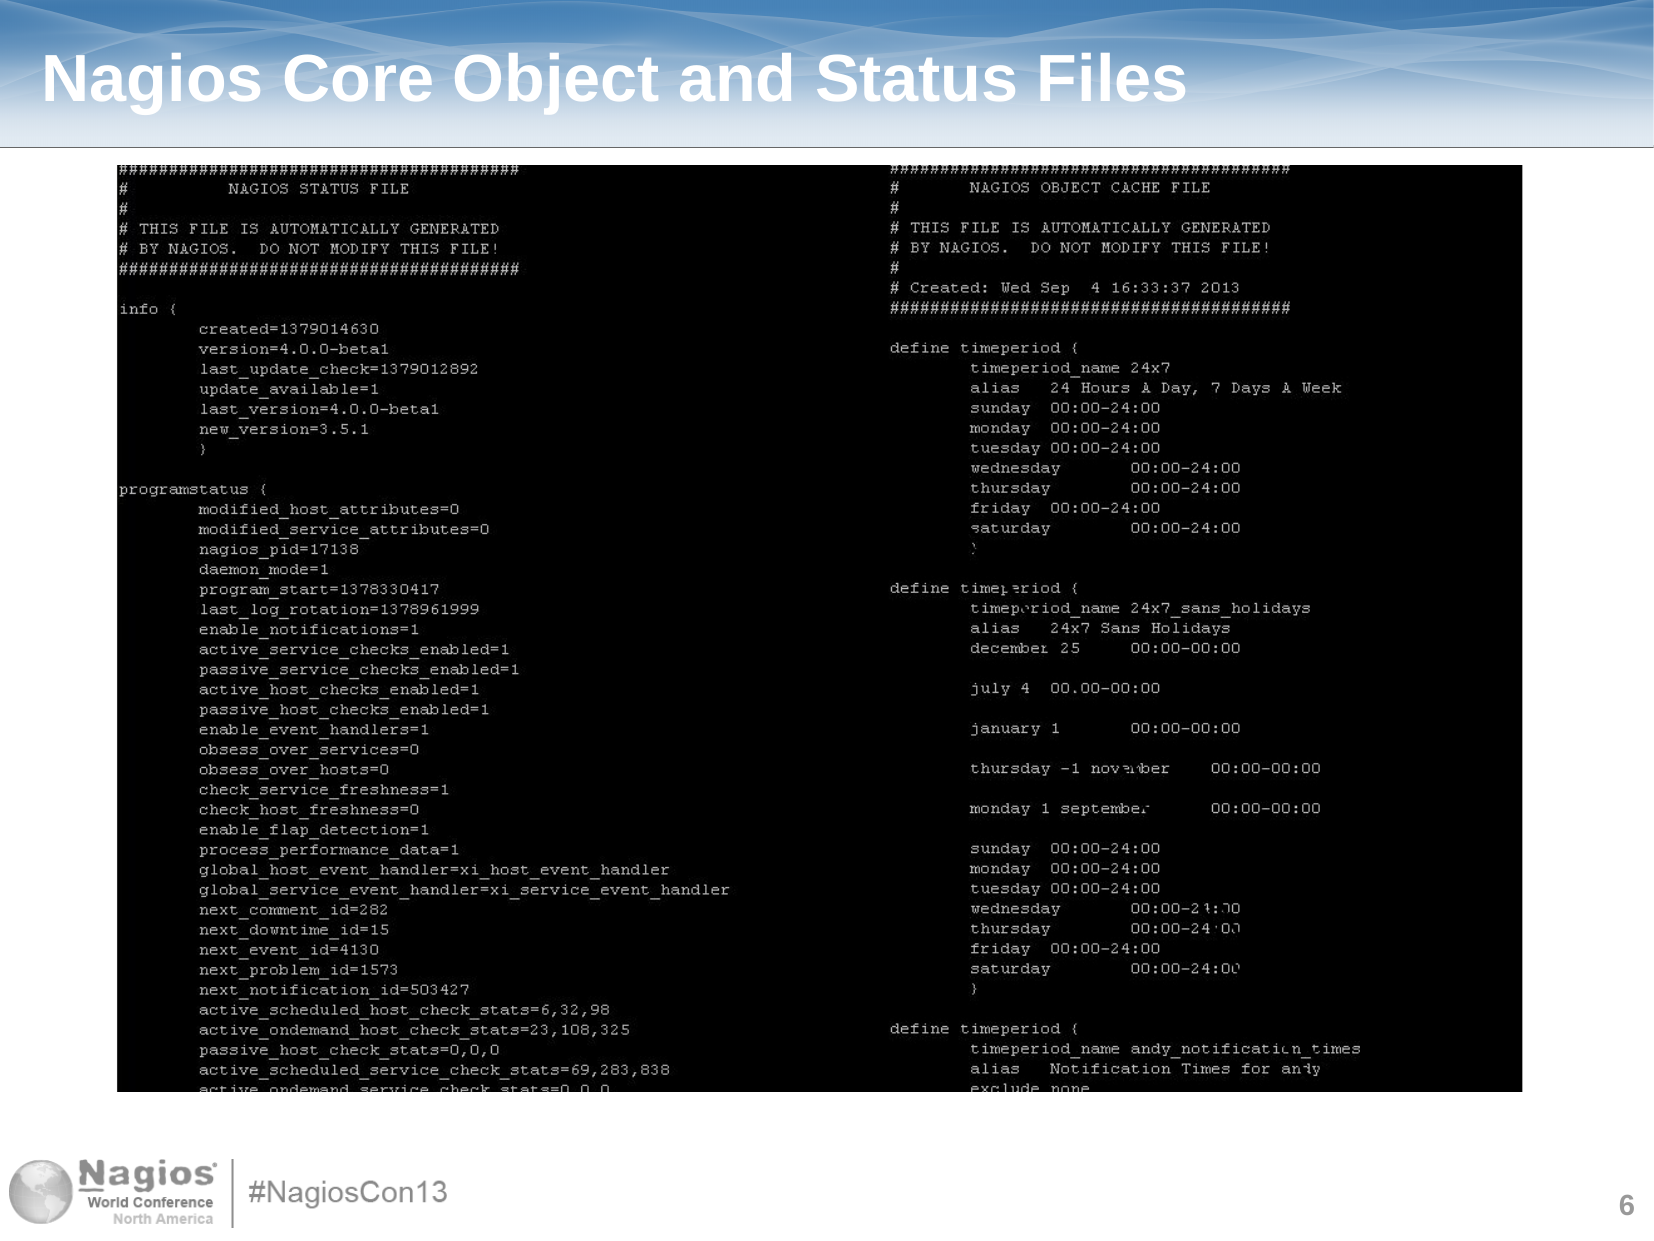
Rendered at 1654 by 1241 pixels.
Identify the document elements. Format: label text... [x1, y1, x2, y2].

title Nagios Core Object and Status Files [41, 29, 1248, 127]
picture [0, 0, 1654, 147]
picture [116, 165, 1523, 1092]
picture [9, 1159, 453, 1228]
